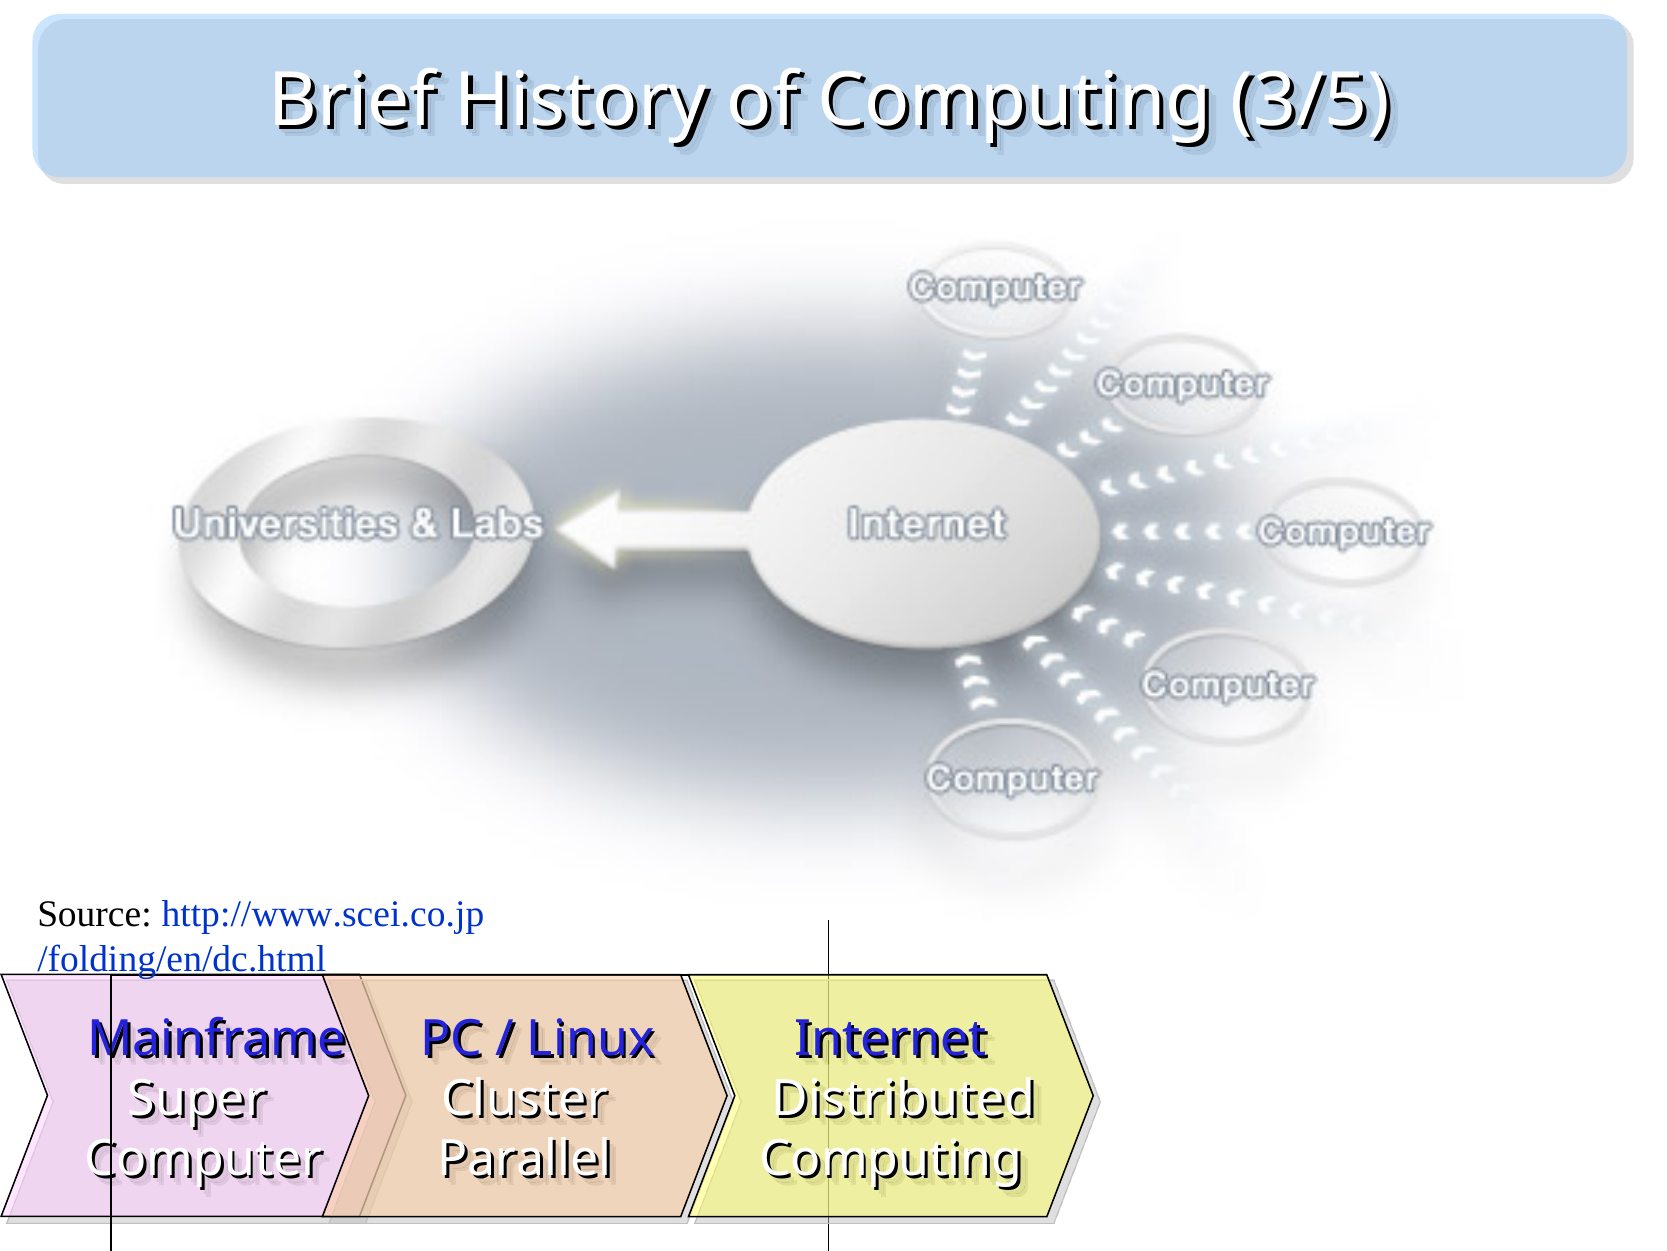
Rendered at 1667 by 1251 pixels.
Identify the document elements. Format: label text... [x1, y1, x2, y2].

text_box Internet Distributed Computing [688, 974, 1094, 1217]
text_box Mainframe Super Computer [1, 974, 110, 1217]
text_box Mainframe Super Computer [112, 976, 368, 1217]
text_box Brief History of Computing (3/5) [32, 13, 1628, 178]
text_box Source: http://www.scei.co.jp/folding/en/dc.html [22, 881, 789, 942]
text_box PC / Linux Cluster Parallel [322, 974, 728, 1217]
picture [148, 211, 1509, 921]
